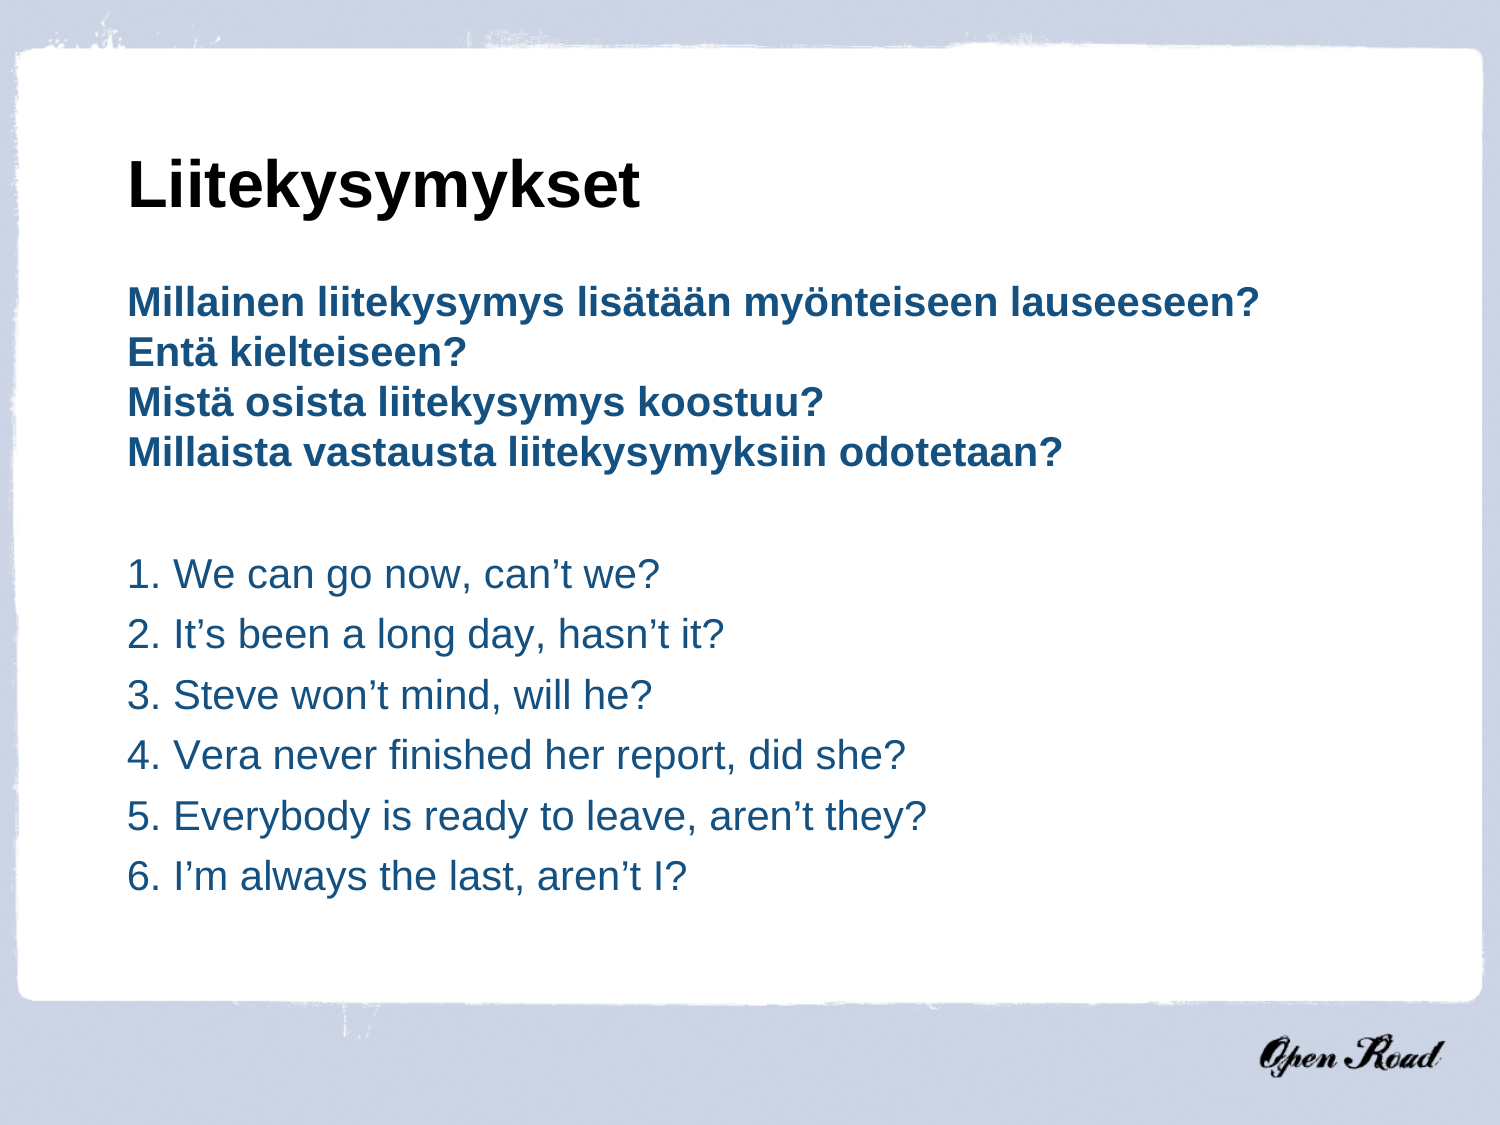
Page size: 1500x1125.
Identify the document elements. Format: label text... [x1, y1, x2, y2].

list 1. We can go now, can’t we? 2. It’s been a long day, hasn’t it? 3. Steve won’t mind, will he? 4. Vera never finished her report, did she? 5. Everybody is ready to leave, aren’t they? 6. I’m always the last, aren’t I? [112, 538, 1316, 953]
text_box Millainen liitekysymys lisätään myönteiseen lauseeseen? Entä kielteiseen? Mistä osista liitekysymys koostuu? Millaista vastausta liitekysymyksiin odotetaan? [112, 267, 1390, 483]
title Liitekysymykset [112, 87, 1388, 267]
picture [0, 0, 1500, 1125]
